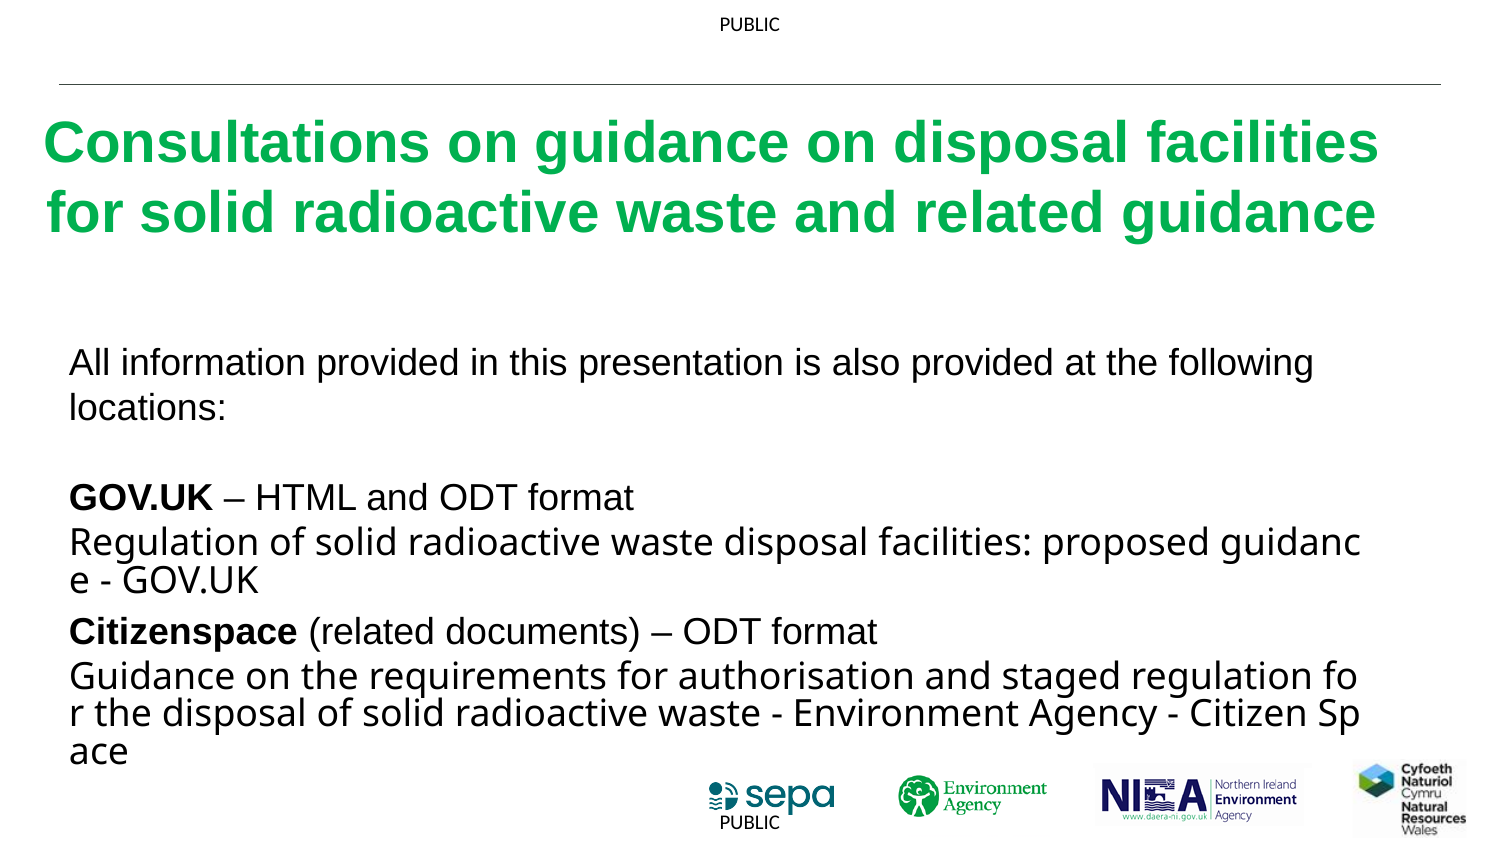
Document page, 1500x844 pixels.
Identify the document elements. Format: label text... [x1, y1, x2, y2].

text_box Consultations on guidance on disposal facilities for solid radioactive waste and related guidance [0, 96, 1425, 253]
text_box All information provided in this presentation is also provided at the following locations: GOV.UK – HTML and ODT format Regulation of solid radioactive waste disposal facilities: proposed guidance - GOV.UK Citizenspace (related documents) – ODT format Guidance on the requirements for authorisation and staged regulation for the disposal of solid radioactive waste - Environment Agency - Citizen Space [53, 330, 1378, 710]
